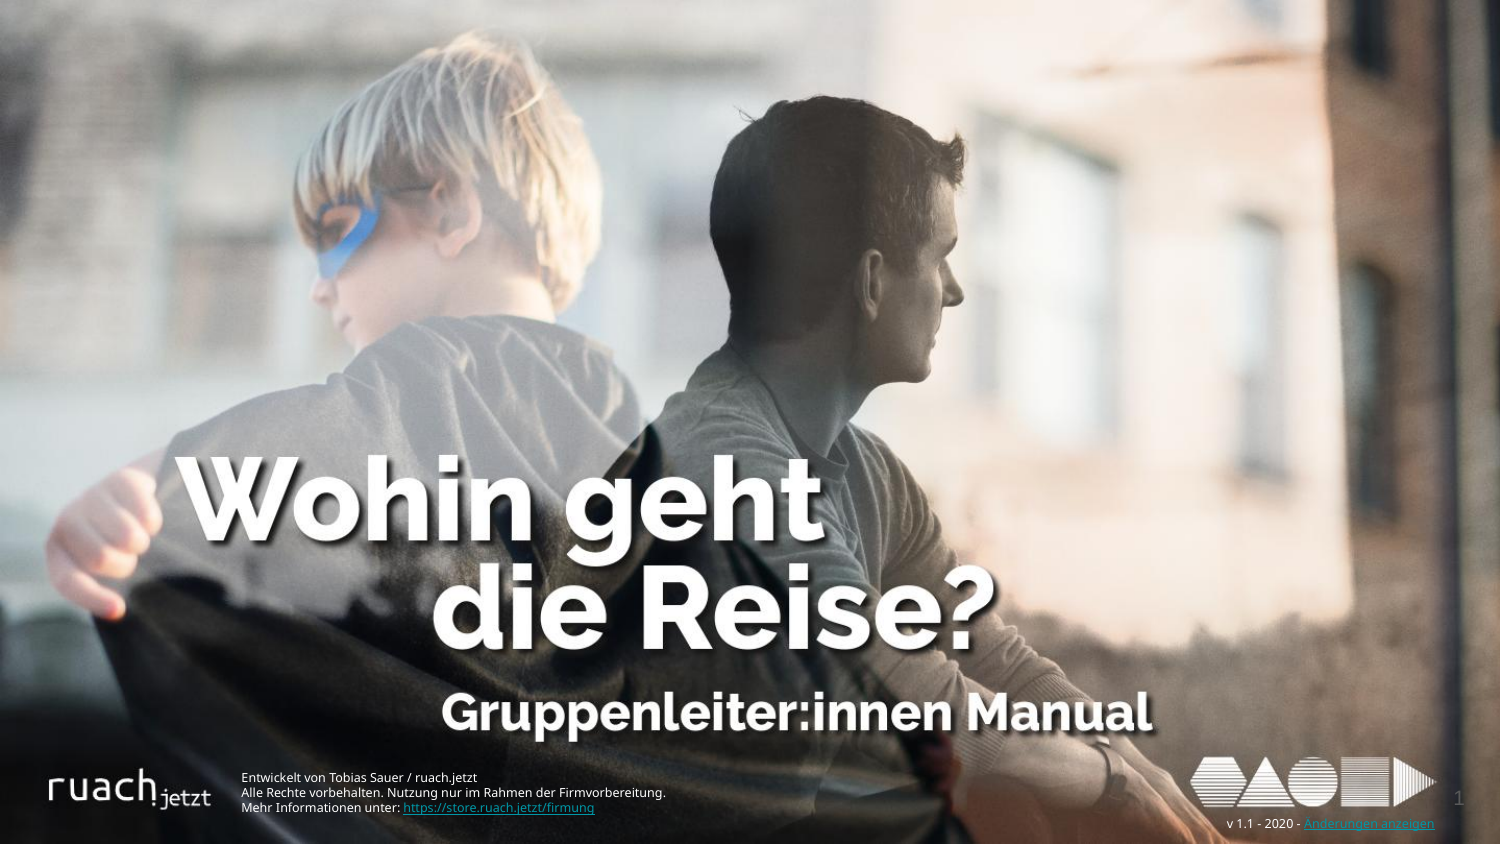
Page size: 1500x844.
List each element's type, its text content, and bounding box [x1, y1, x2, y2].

picture [0, 0, 1500, 844]
text_box Entwickelt von Tobias Sauer / ruach.jetzt Alle Rechte vorbehalten. Nutzung nur im Rahmen der Firmvorbereitung. Mehr Informationen unter: https://store.ruach.jetzt/firmung [226, 755, 733, 844]
text_box v 1.1 - 2020 - Änderungen anzeigen [943, 800, 1450, 844]
slide_number <number> [1389, 764, 1480, 830]
